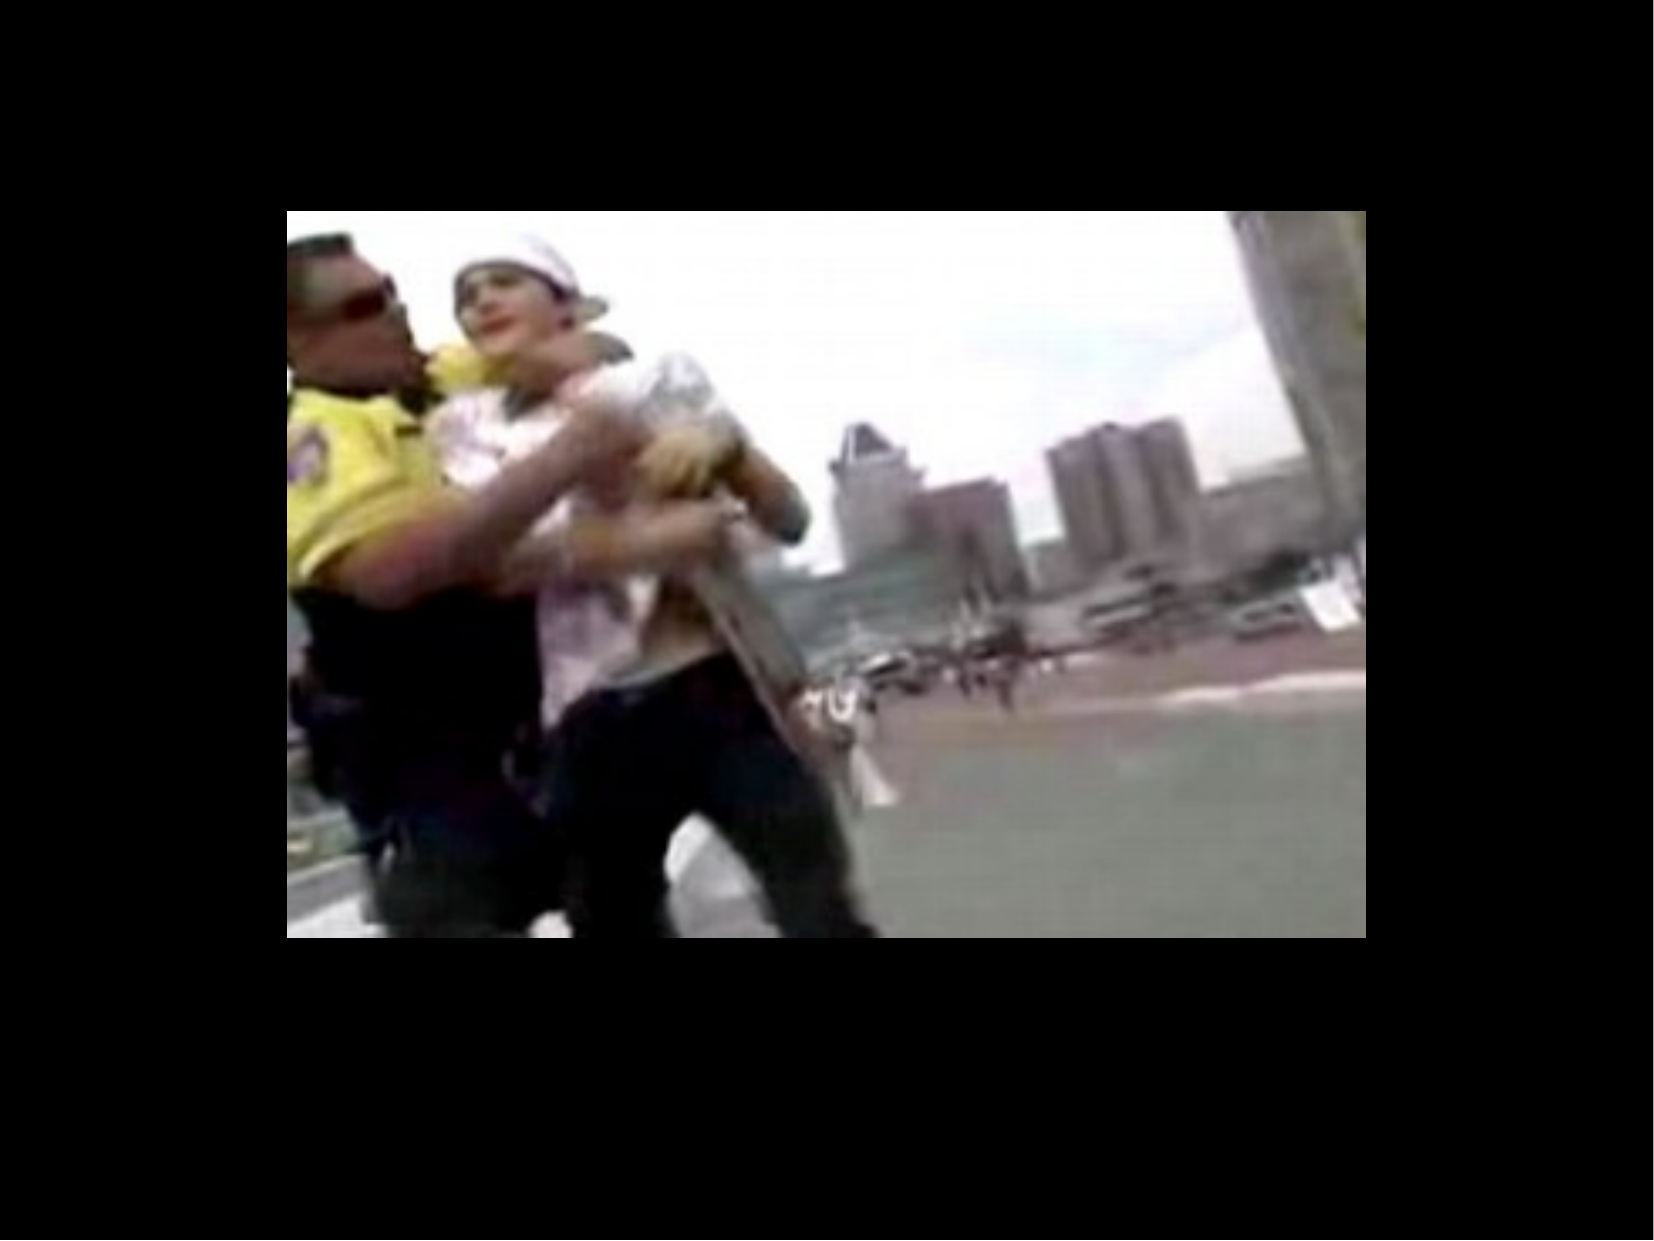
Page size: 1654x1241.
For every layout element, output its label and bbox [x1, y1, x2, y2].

picture [287, 211, 1366, 938]
